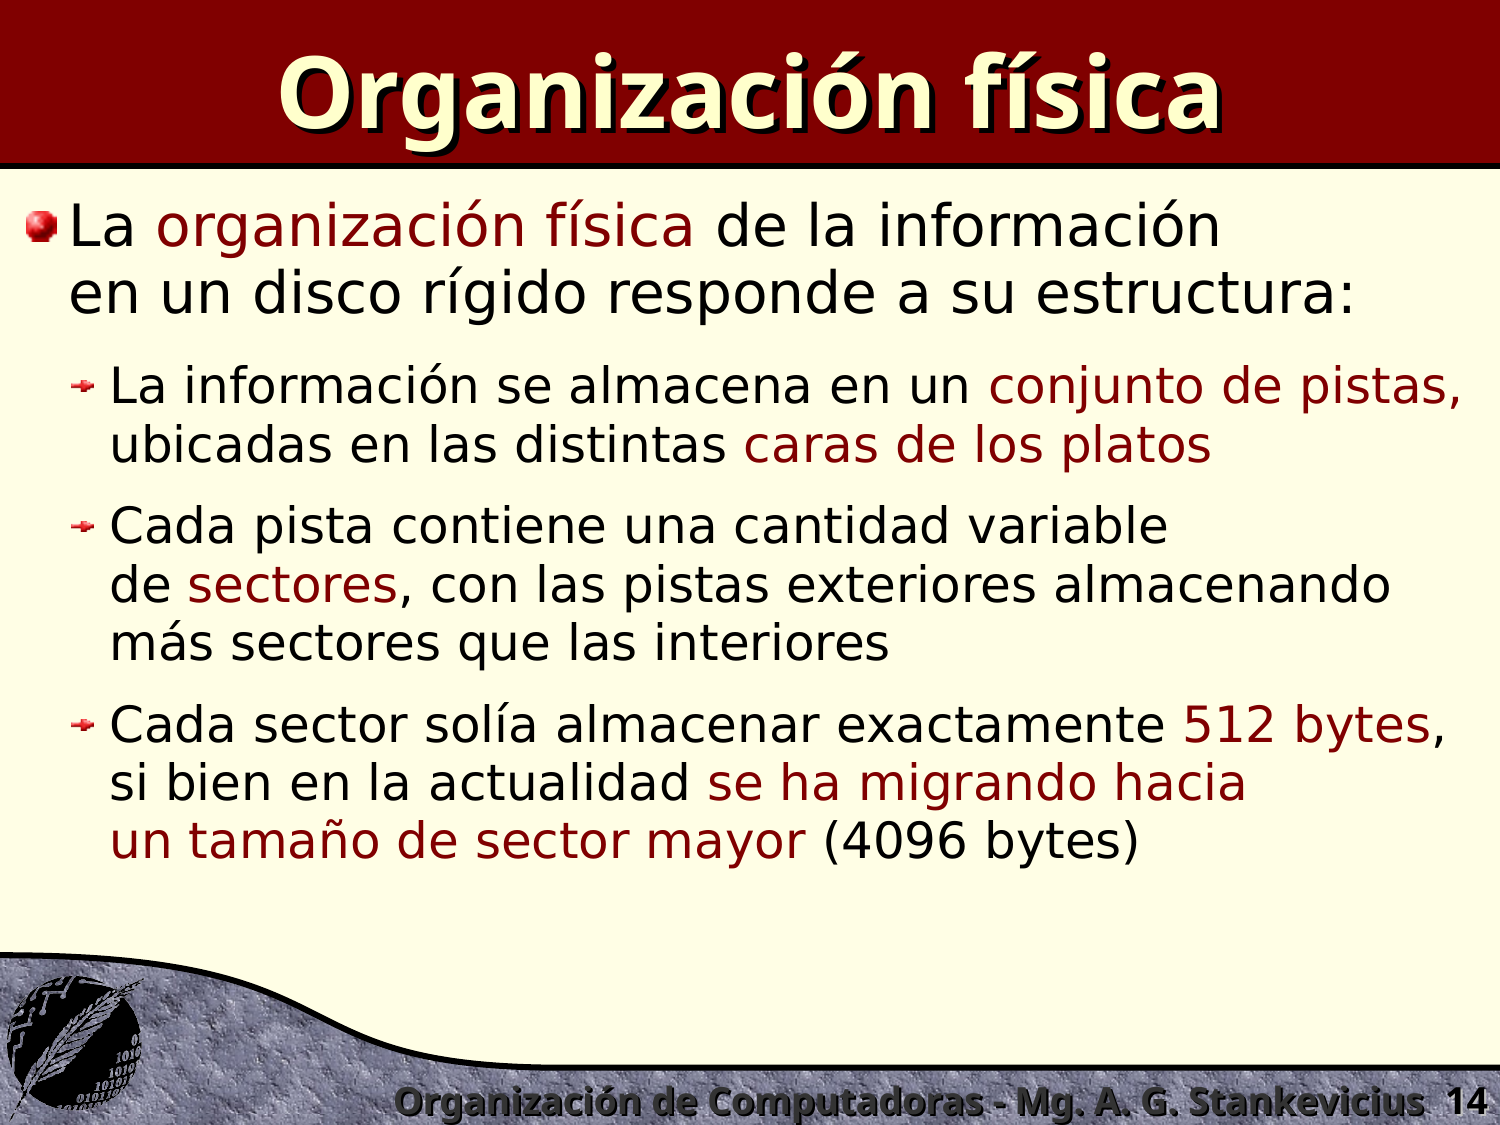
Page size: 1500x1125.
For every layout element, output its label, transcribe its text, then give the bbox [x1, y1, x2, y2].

list La organización física de la información en un disco rígido responde a su estructura: La información se almacena en un conjunto de pistas, ubicadas en las distintas caras de los platos Cada pista contiene una cantidad variable de sectores, con las pistas exteriores almacenando más sectores que las interiores Cada sector solía almacenar exactamente 512 bytes, si bien en la actualidad se ha migrando hacia un tamaño de sector mayor (4096 bytes) [11, 192, 1486, 935]
picture [1058, 1100, 1065, 1110]
picture [448, 1100, 455, 1110]
picture [0, 959, 1500, 1125]
picture [802, 1100, 806, 1110]
title Organización física [15, 5, 1485, 160]
